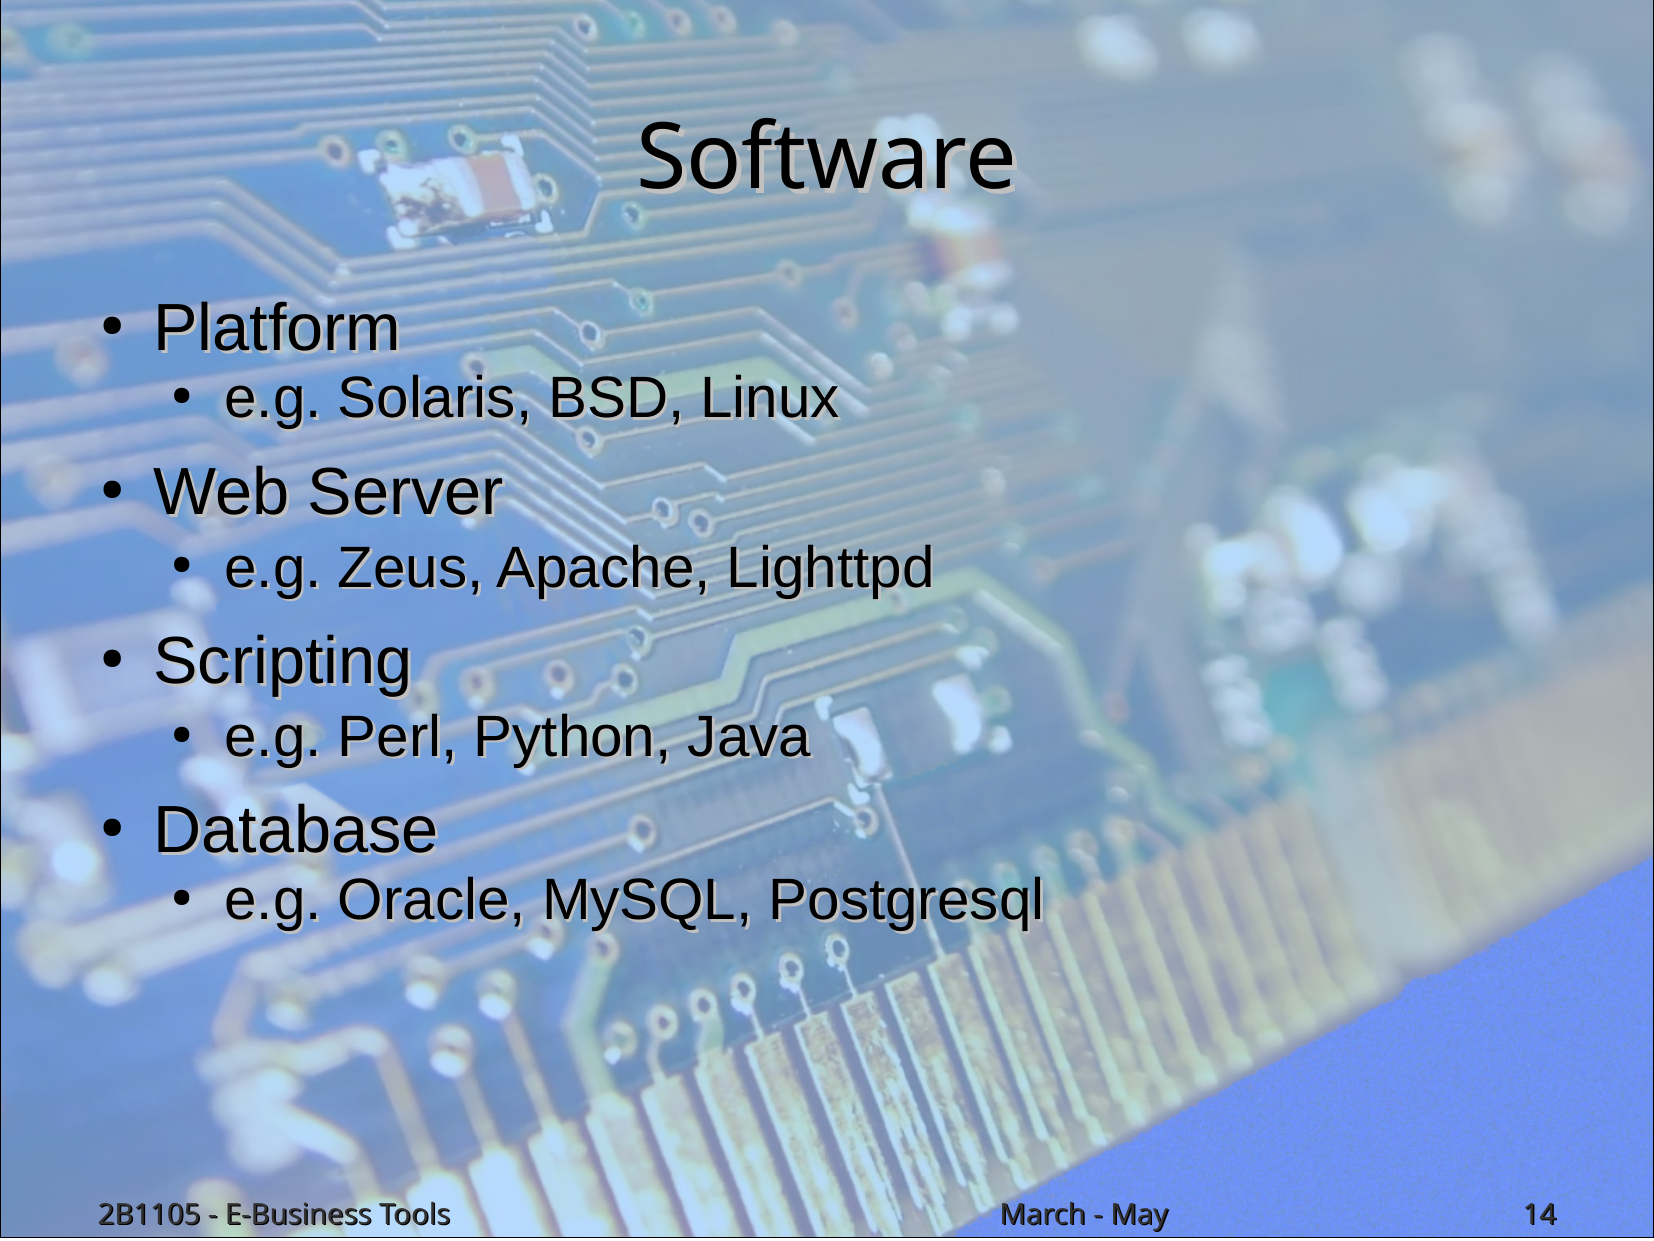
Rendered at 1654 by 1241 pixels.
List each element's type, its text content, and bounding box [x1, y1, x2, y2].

title Software [82, 49, 1571, 257]
list Platform e.g. Solaris, BSD, Linux Web Server e.g. Zeus, Apache, Lighttpd Scripting e.g. Perl, Python, Java Database e.g. Oracle, MySQL, Postgresql [82, 290, 1571, 1094]
